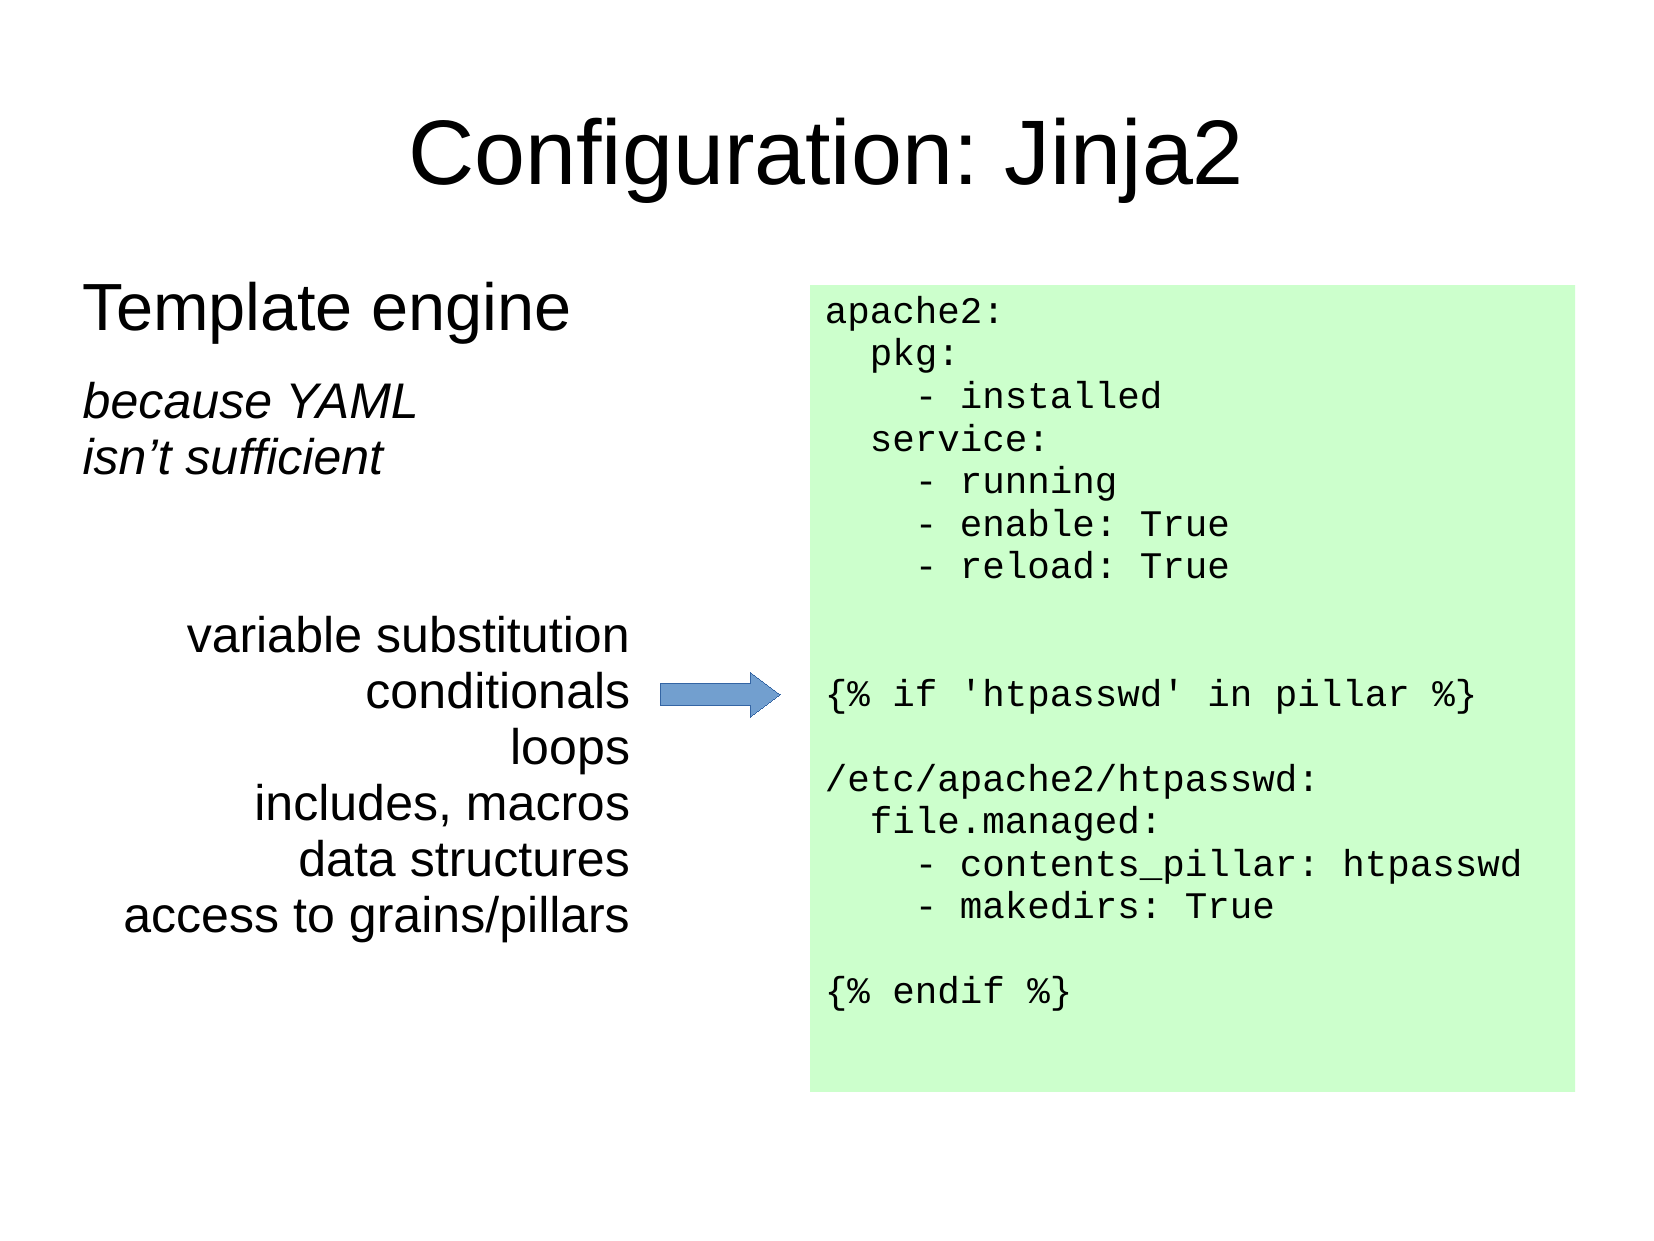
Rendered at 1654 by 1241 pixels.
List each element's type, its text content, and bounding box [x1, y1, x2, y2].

list Template engine because YAML isn’t sufficient [82, 270, 706, 586]
title Configuration: Jinja2 [82, 49, 1571, 257]
text_box variable substitution conditionals loops includes, macros data structures access to grains/pillars [30, 600, 646, 1081]
text_box apache2: pkg: - installed service: - running - enable: True - reload: True {% if 'htpasswd' in pillar %} /etc/apache2/htpasswd: file.managed: - contents_pillar: htpasswd - makedirs: True {% endif %} [810, 285, 1576, 1092]
text_box [660, 672, 781, 718]
